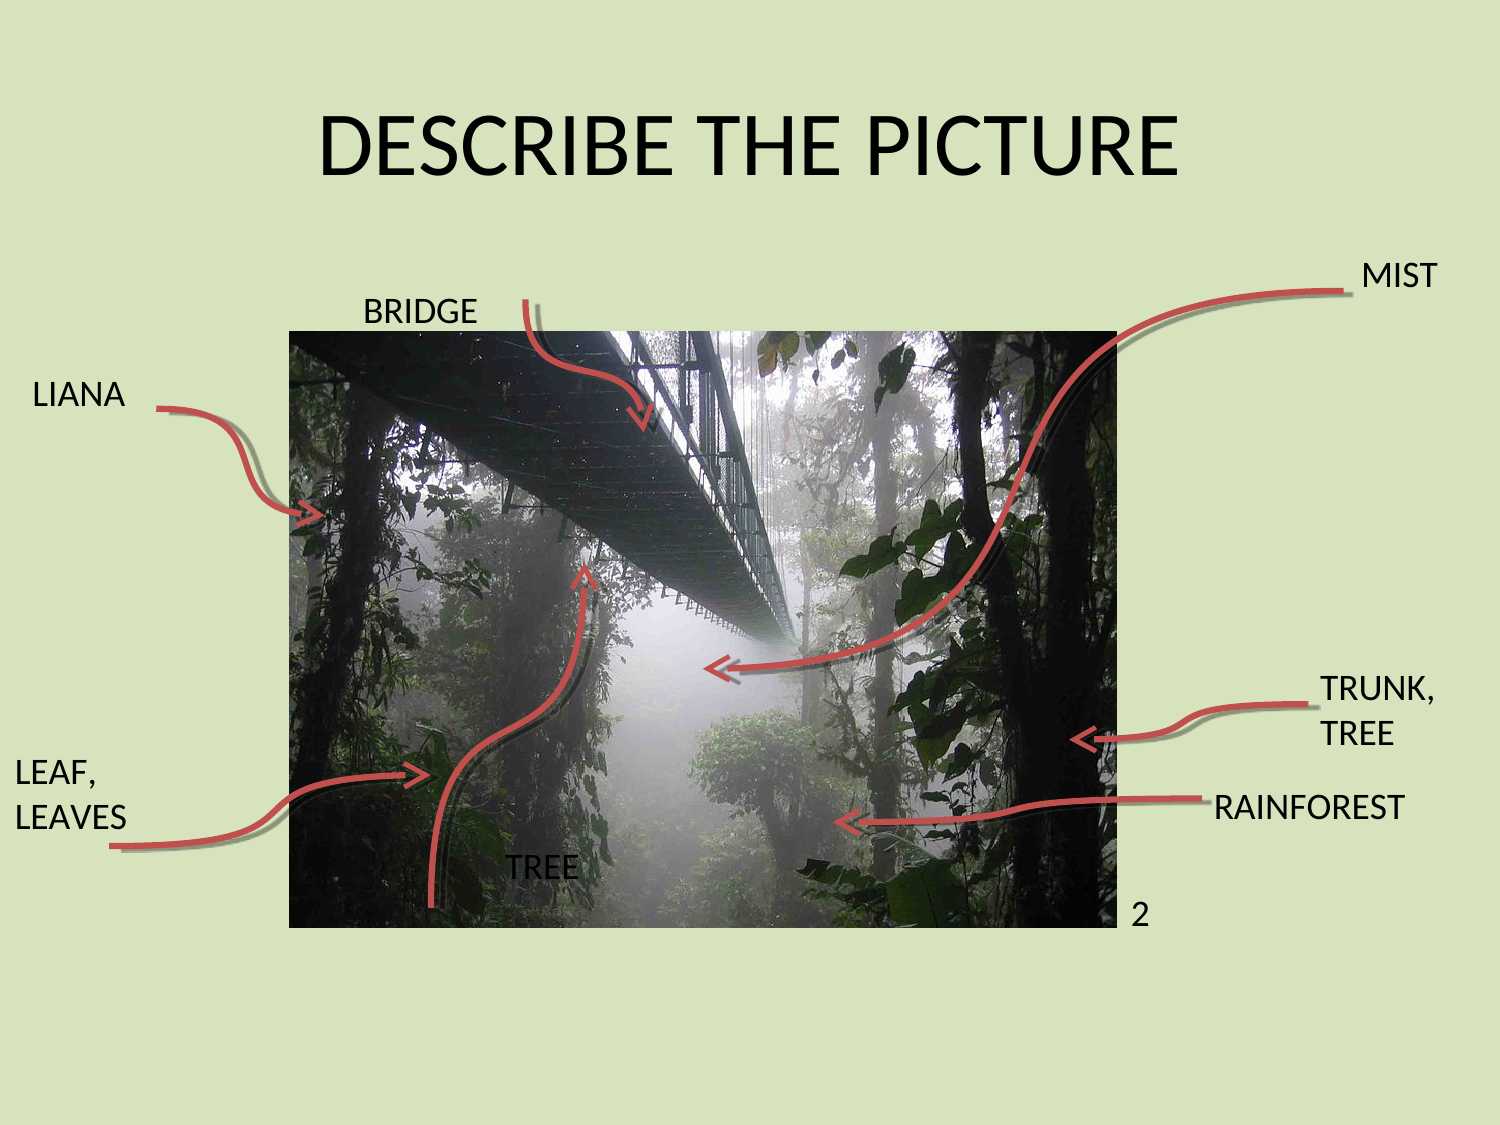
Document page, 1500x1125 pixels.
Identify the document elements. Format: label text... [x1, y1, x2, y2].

text_box TREE [490, 834, 732, 895]
text_box LIANA [17, 361, 219, 423]
text_box RAINFOREST [1198, 774, 1436, 836]
text_box TRUNK, TREE [1305, 655, 1500, 761]
text_box 2 [1116, 881, 1453, 942]
text_box LEAF, LEAVES [0, 739, 201, 846]
text_box BRIDGE [348, 278, 550, 340]
text_box MIST [1346, 241, 1459, 303]
title DESCRIBE THE PICTURE [75, 45, 1426, 233]
text_box [289, 332, 1117, 928]
